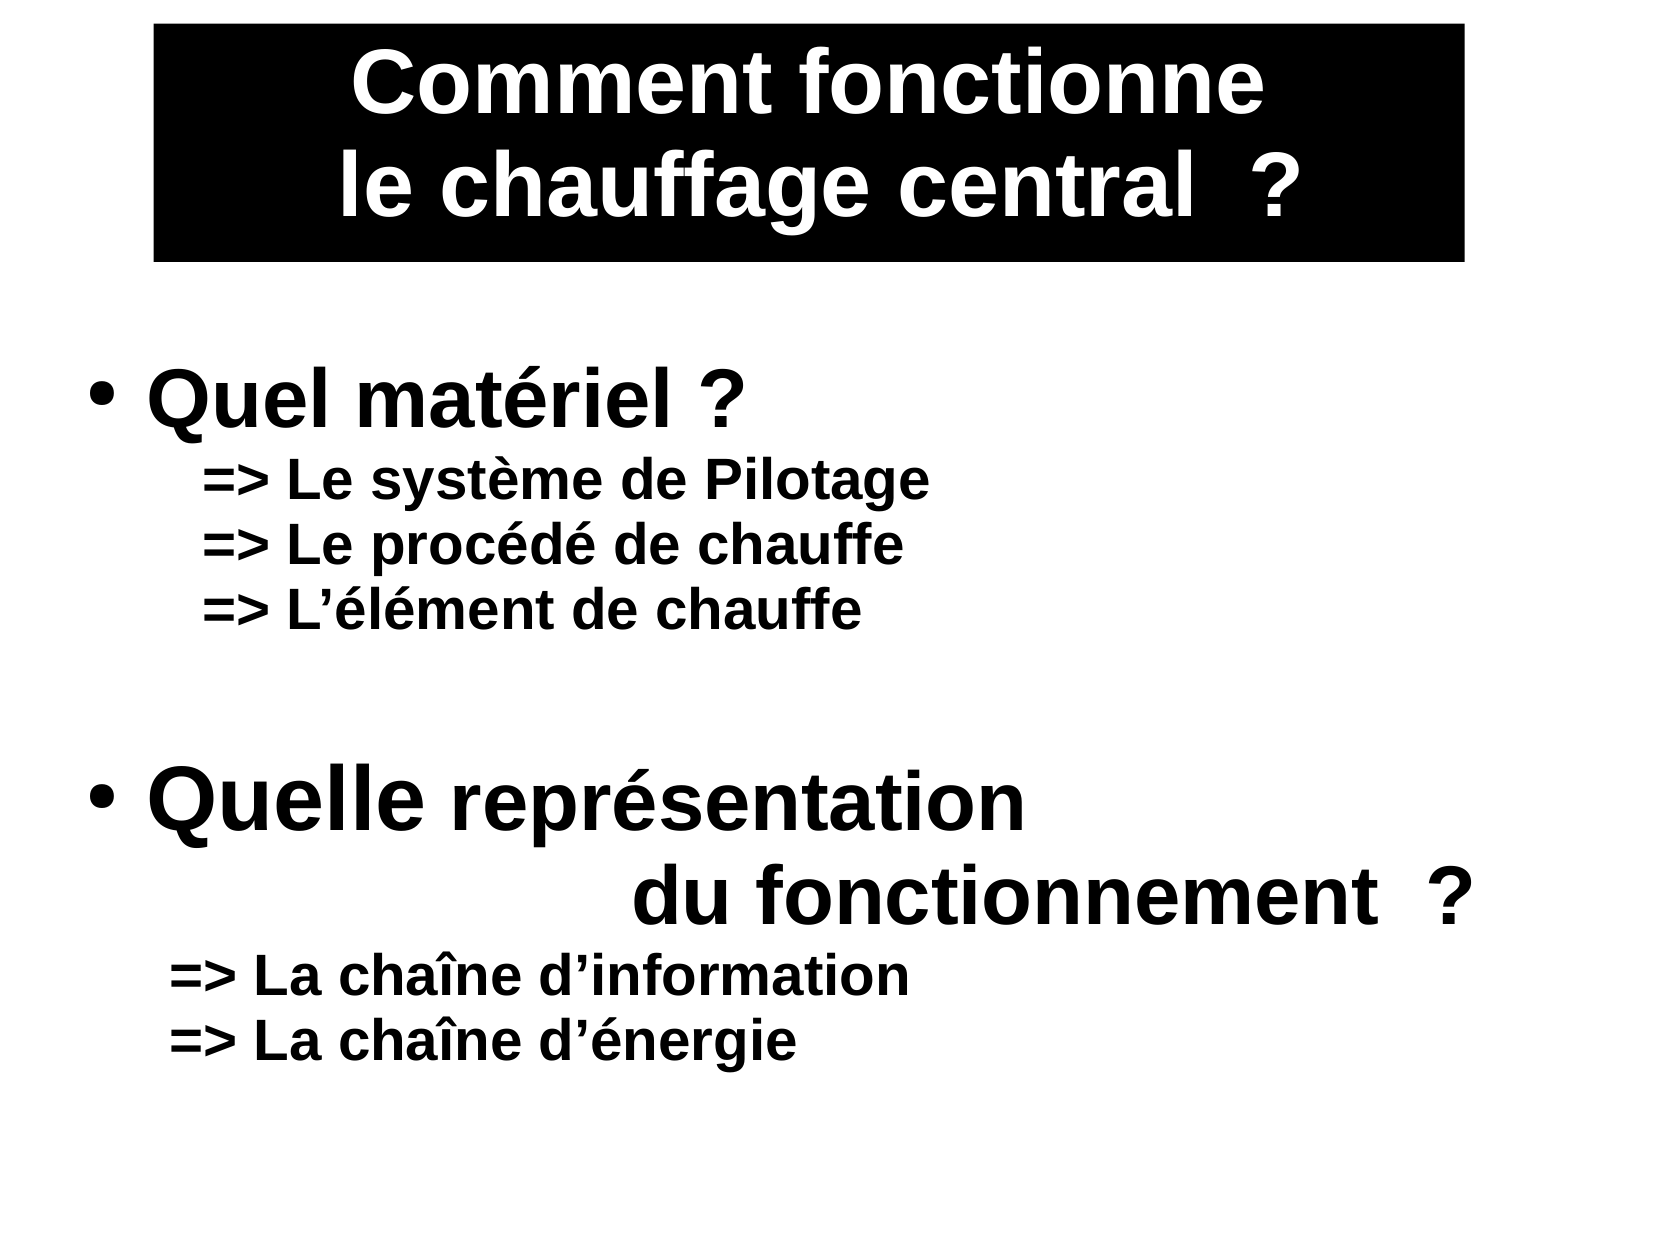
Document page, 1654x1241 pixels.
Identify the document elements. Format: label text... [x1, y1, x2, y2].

text_box Quel matériel ? => Le système de Pilotage => Le procédé de chauffe => L’élément de chauffe [70, 336, 1619, 721]
text_box Quelle représentation du fonctionnement ? => La chaîne d’information => La chaîne d’énergie [70, 739, 1619, 1158]
text_box Comment fonctionne le chauffage central ? [153, 23, 1465, 262]
